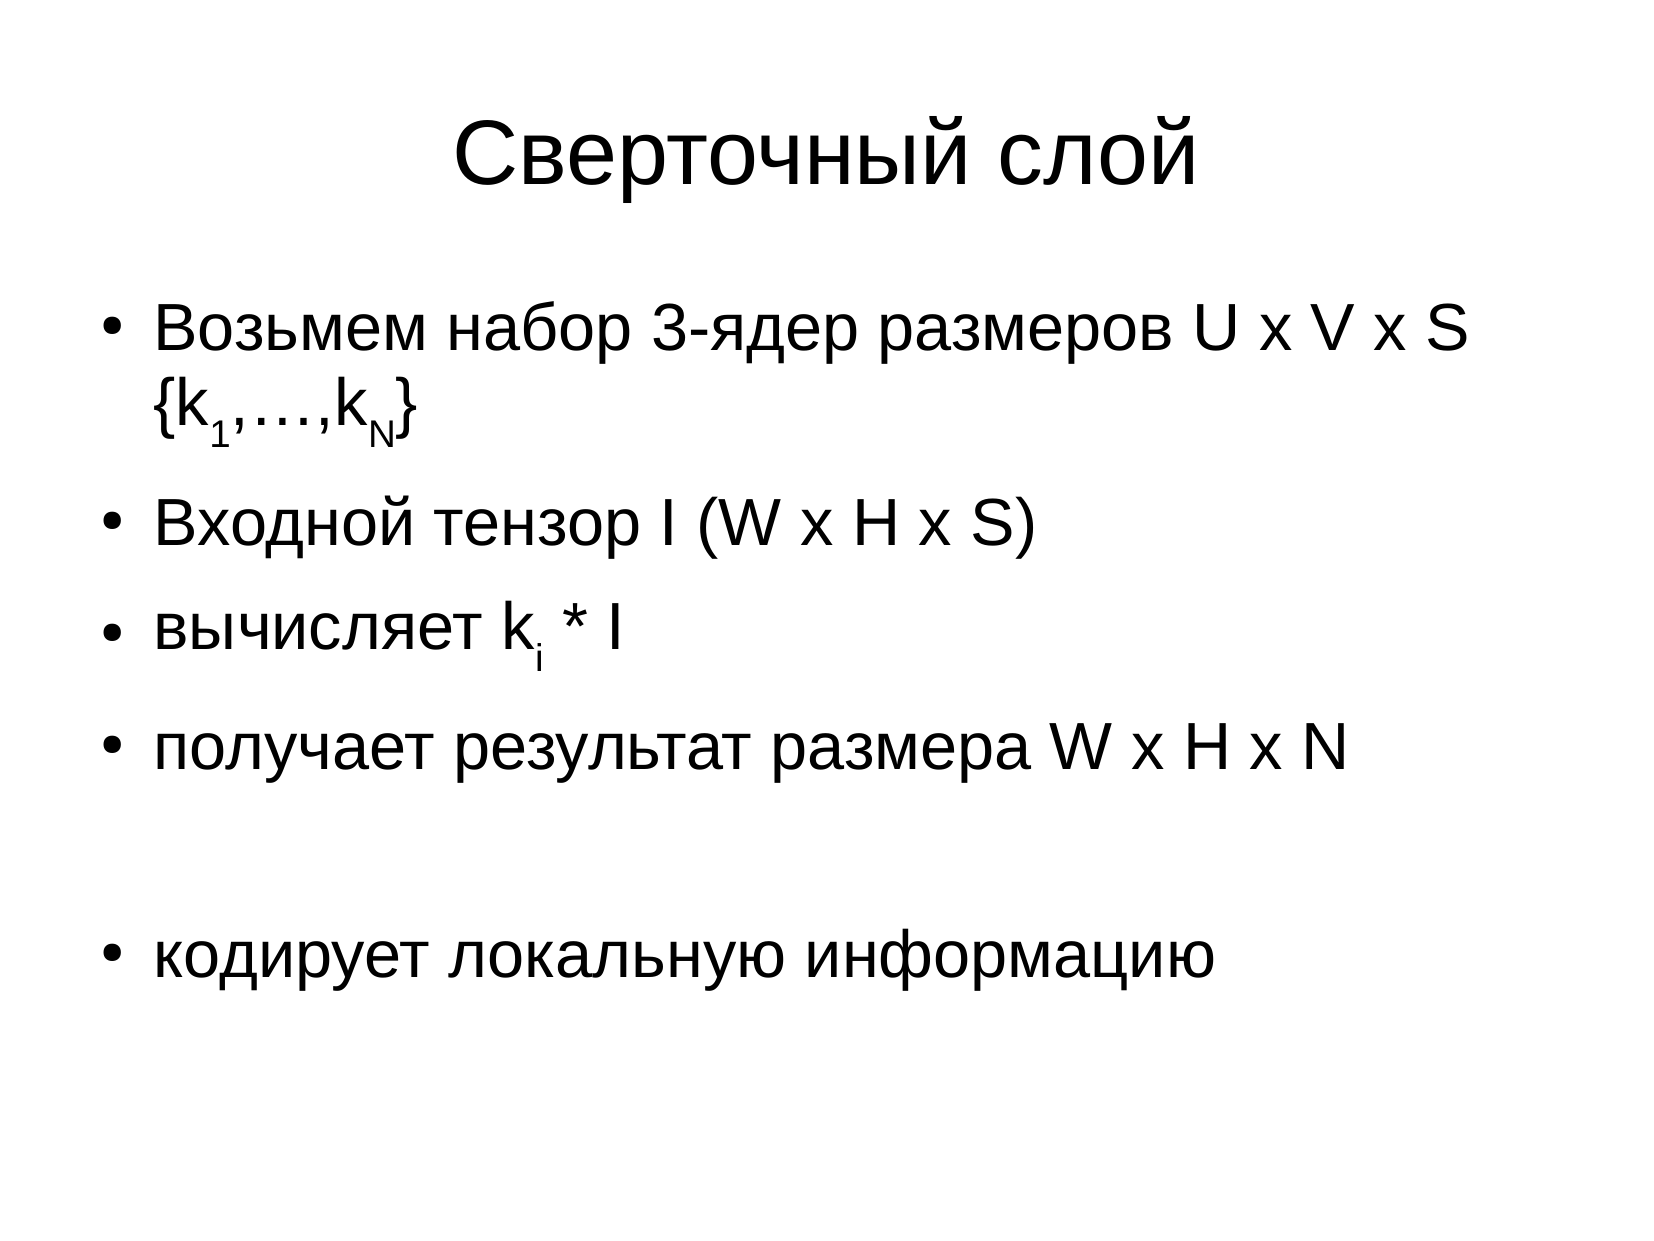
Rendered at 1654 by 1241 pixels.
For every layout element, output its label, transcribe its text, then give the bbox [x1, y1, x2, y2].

title Сверточный слой [82, 49, 1571, 257]
list Возьмем набор 3-ядер размеров U x V x S {k1,…,kN} Входной тензор I (W x H x S) вычисляет ki * I получает результат размера W x H x N кодирует локальную информацию [82, 290, 1571, 1010]
